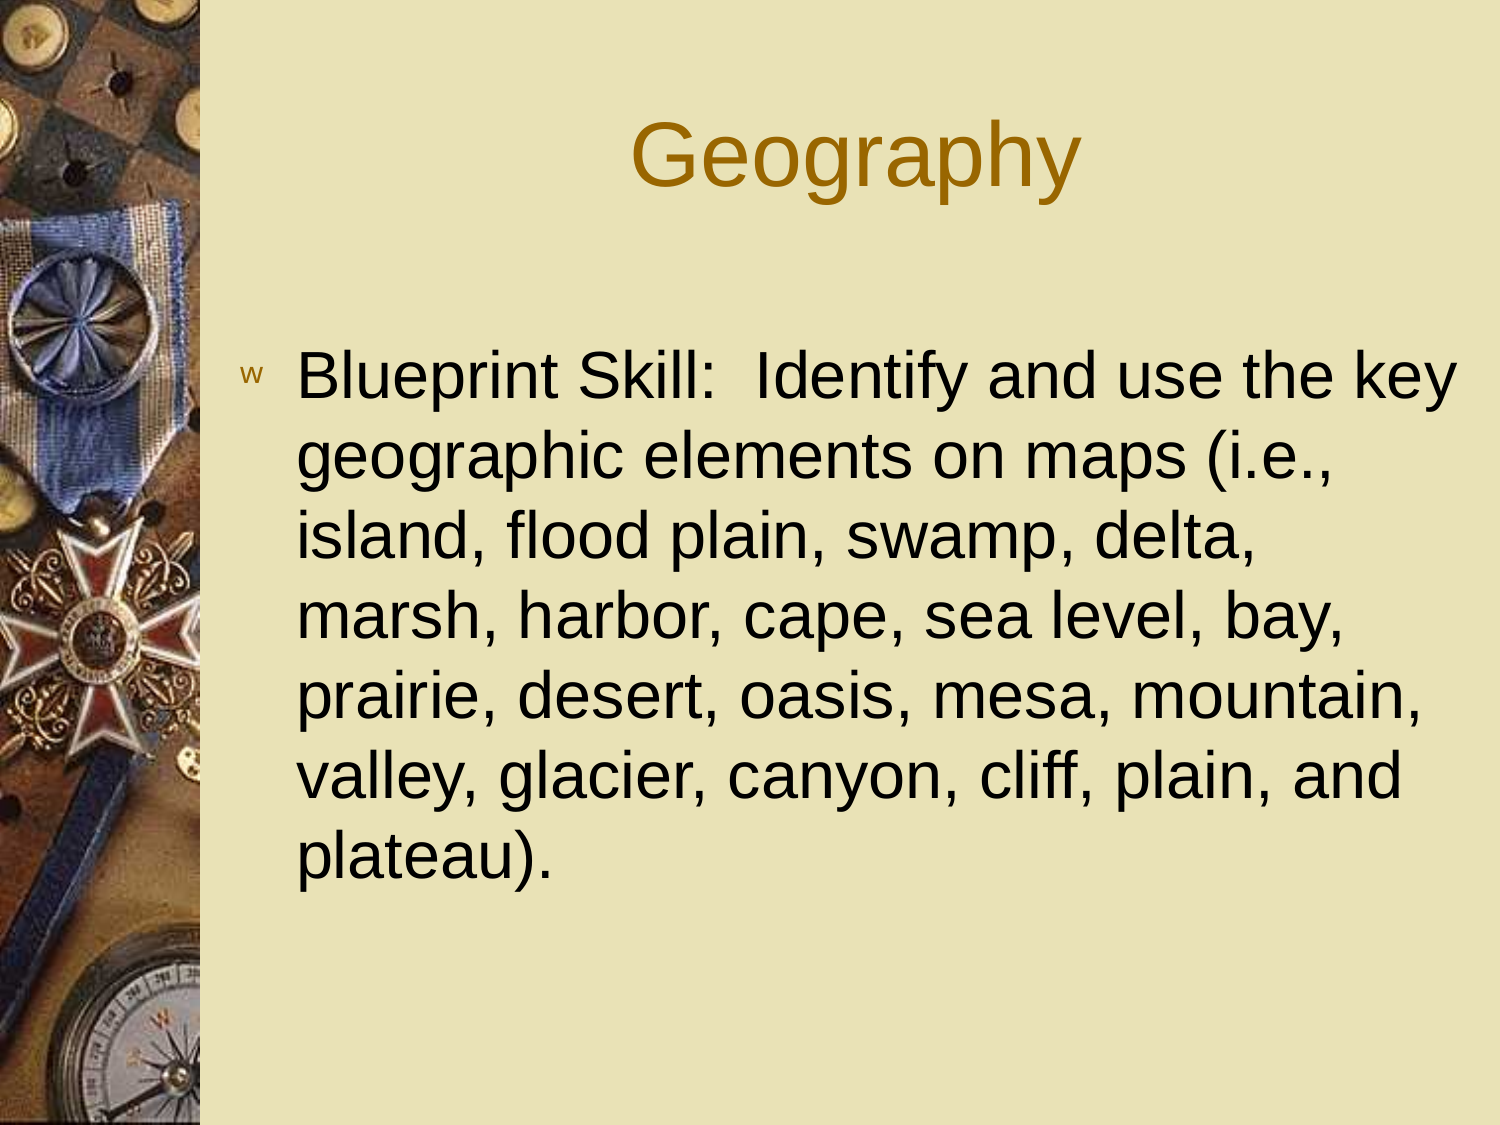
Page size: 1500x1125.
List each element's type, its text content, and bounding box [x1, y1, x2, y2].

list Blueprint Skill: Identify and use the key geographic elements on maps (i.e., island, flood plain, swamp, delta, marsh, harbor, cape, sea level, bay, prairie, desert, oasis, mesa, mountain, valley, glacier, canyon, cliff, plain, and plateau). [225, 324, 1475, 1000]
title Geography [225, 87, 1463, 275]
picture [0, 0, 200, 1125]
